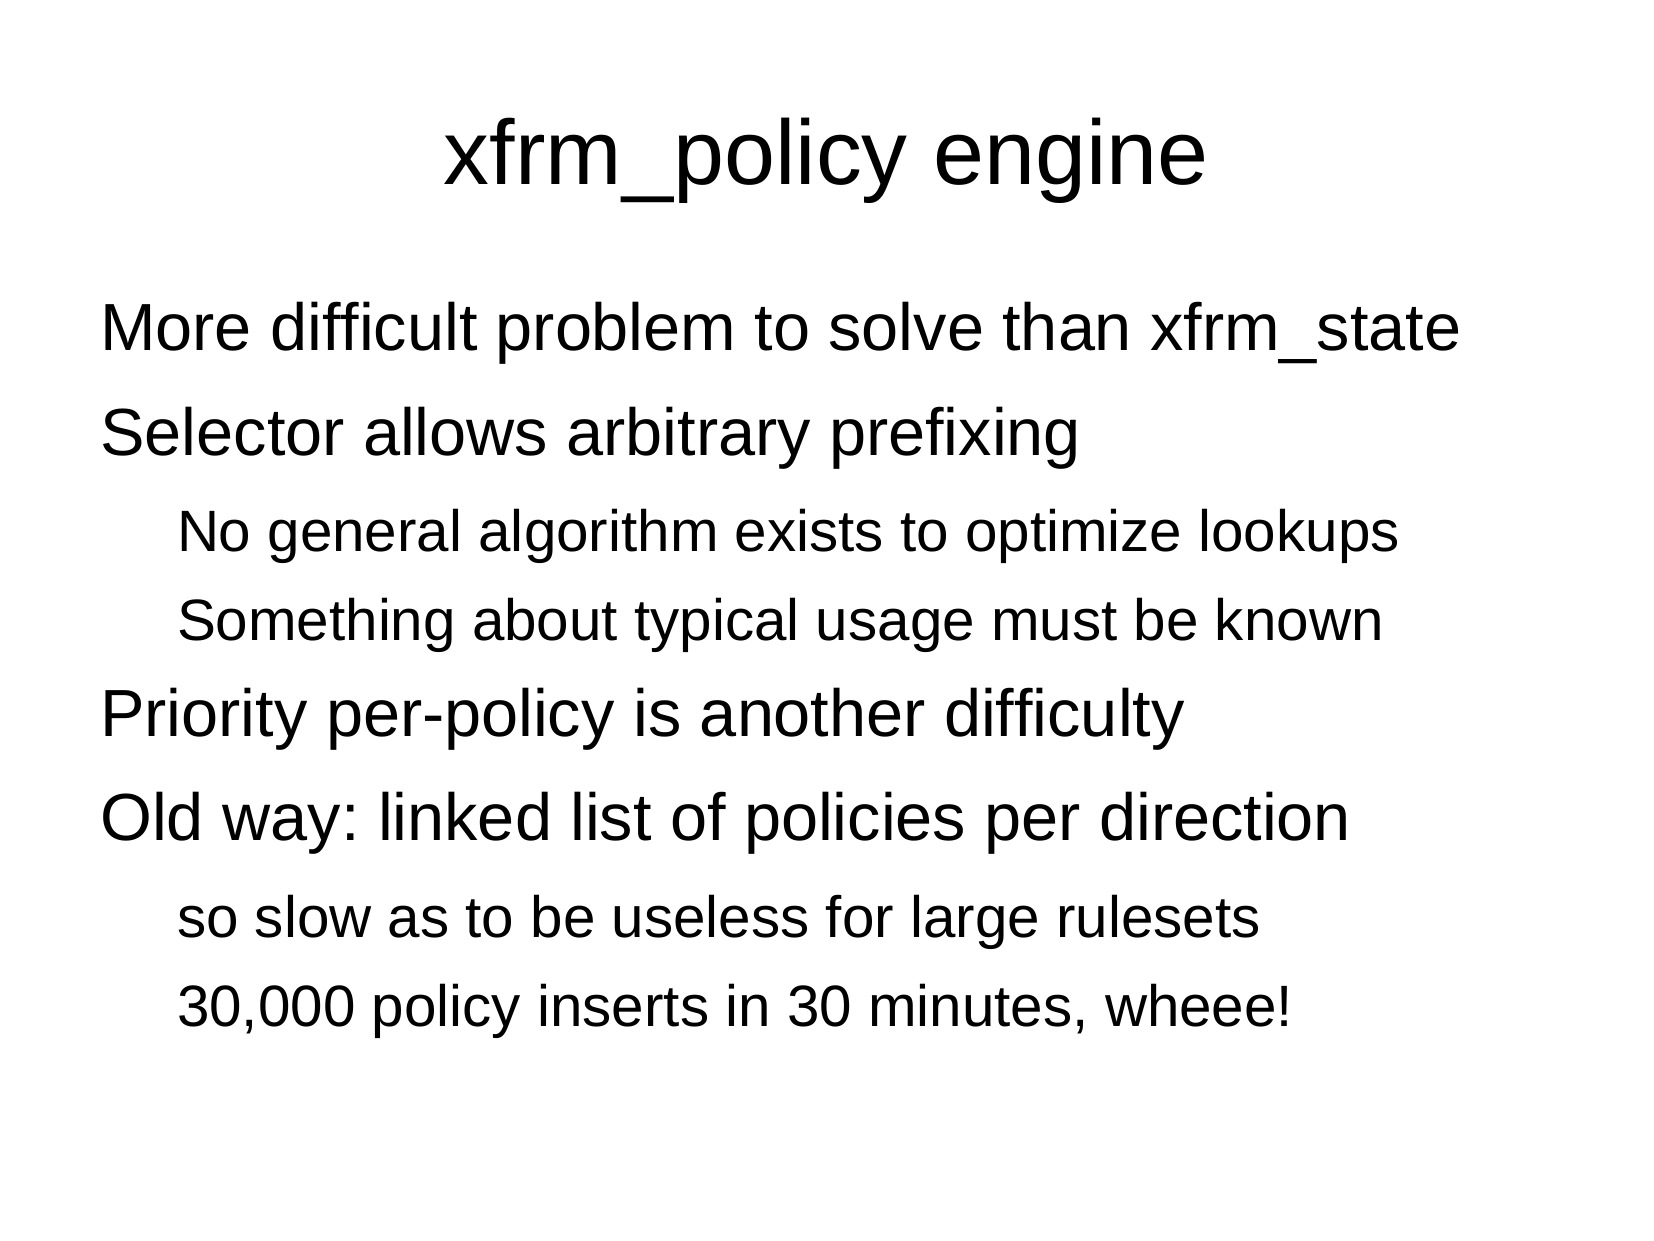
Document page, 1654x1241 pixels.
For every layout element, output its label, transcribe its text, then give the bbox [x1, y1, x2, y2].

list More difficult problem to solve than xfrm_state Selector allows arbitrary prefixing No general algorithm exists to optimize lookups Something about typical usage must be known Priority per-policy is another difficulty Old way: linked list of policies per direction so slow as to be useless for large rulesets 30,000 policy inserts in 30 minutes, wheee! [82, 290, 1571, 1109]
title xfrm_policy engine [82, 49, 1571, 257]
